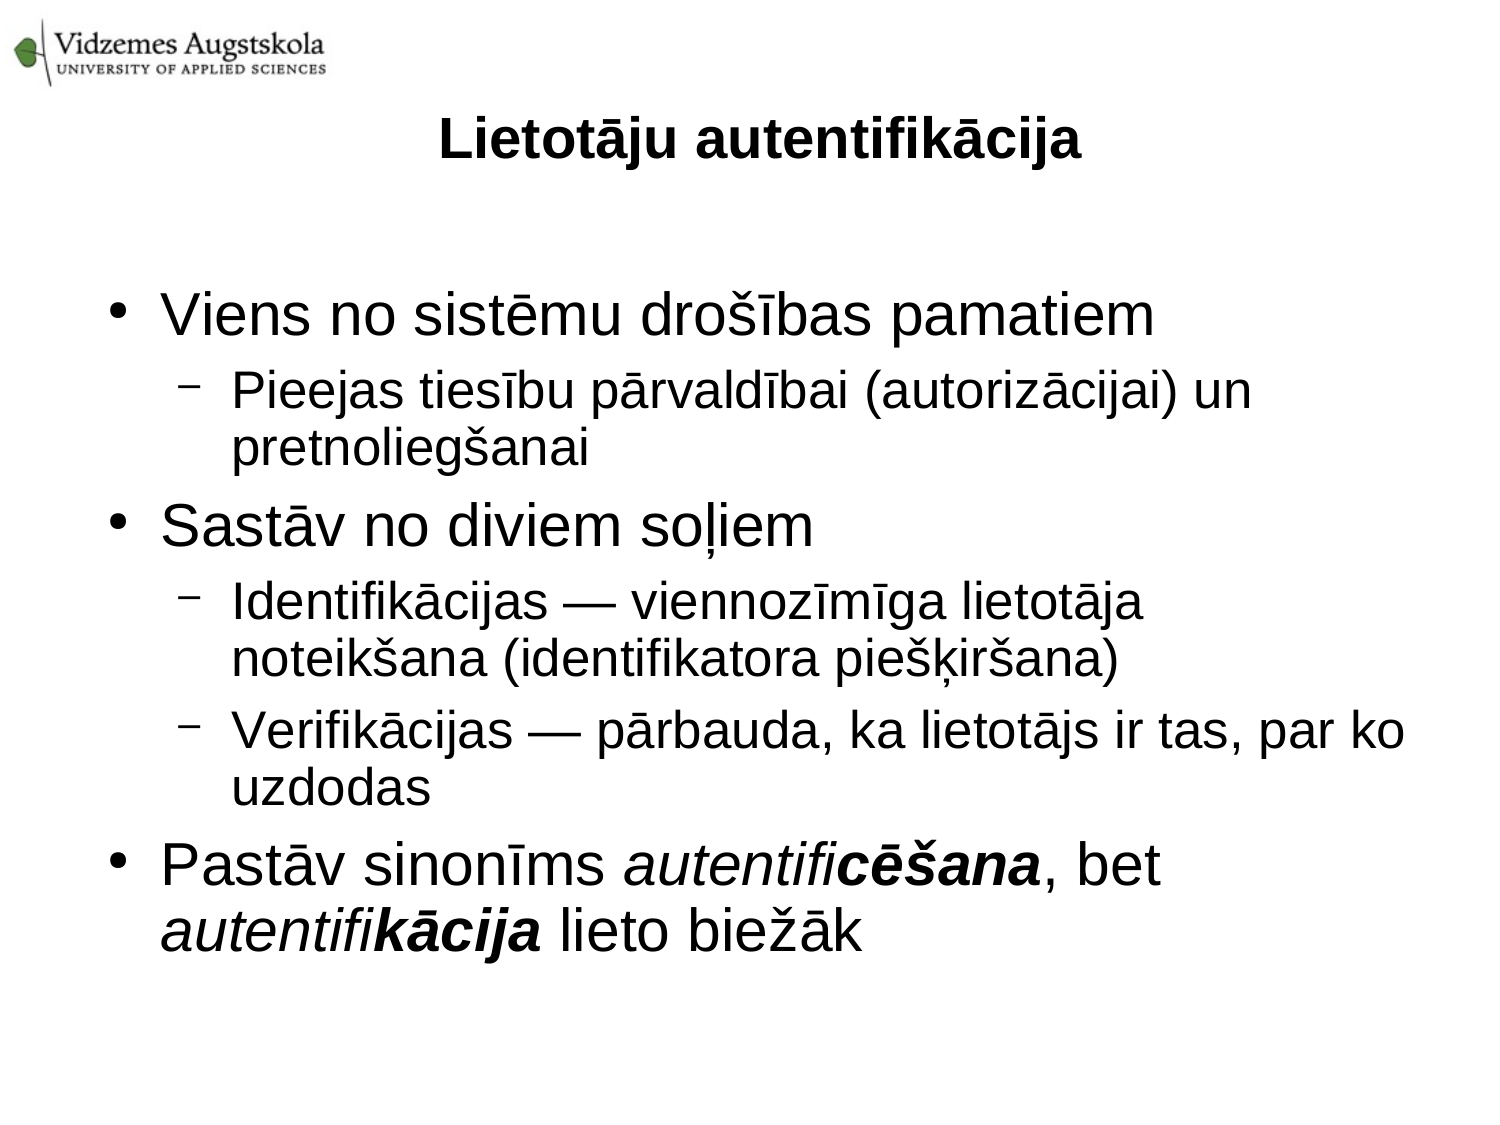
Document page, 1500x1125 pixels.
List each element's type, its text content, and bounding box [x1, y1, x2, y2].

picture [5, 2, 334, 102]
list Viens no sistēmu drošības pamatiem Pieejas tiesību pārvaldībai (autorizācijai) un pretnoliegšanai Sastāv no diviem soļiem Identifikācijas — viennozīmīga lietotāja noteikšana (identifikatora piešķiršana) Verifikācijas — pārbauda, ka lietotājs ir tas, par ko uzdodas Pastāv sinonīms autentificēšana, bet autentifikācija lieto biežāk [75, 274, 1426, 1006]
title Lietotāju autentifikācija [75, 45, 1426, 233]
